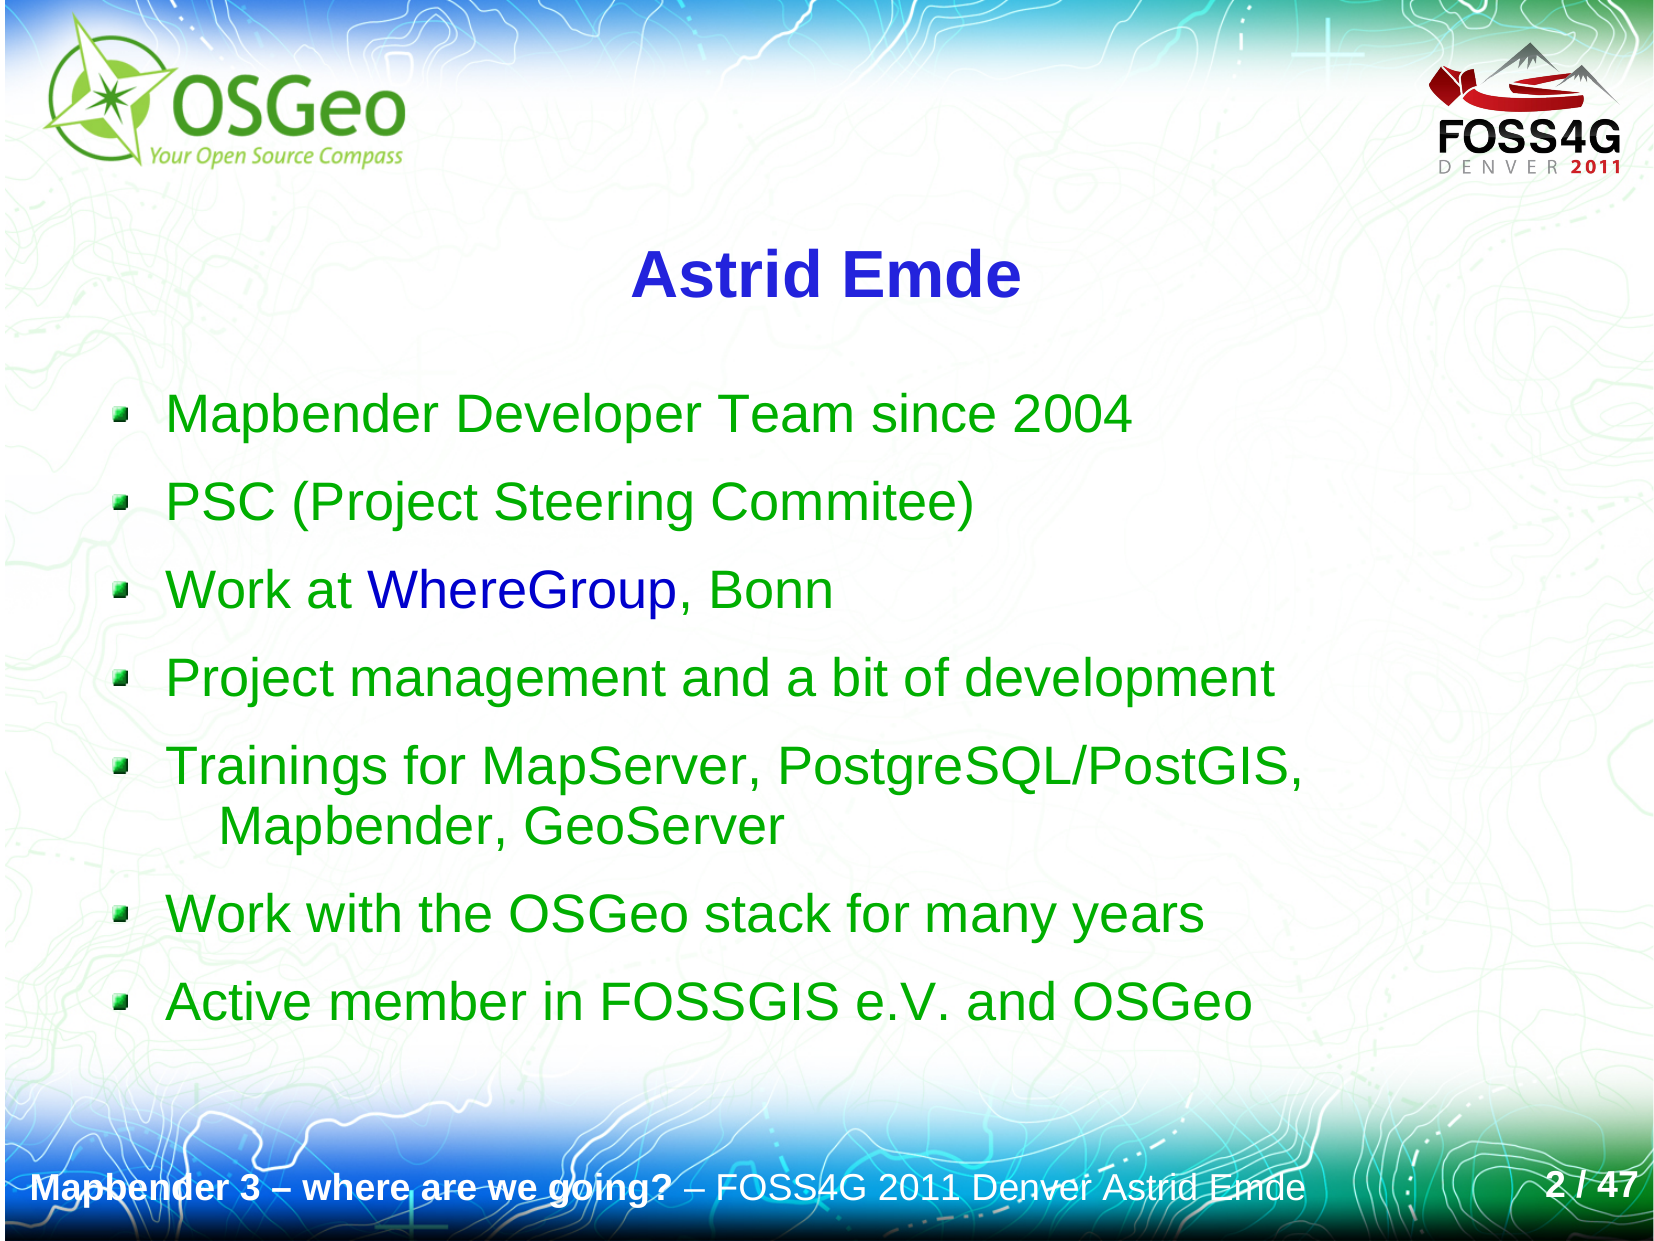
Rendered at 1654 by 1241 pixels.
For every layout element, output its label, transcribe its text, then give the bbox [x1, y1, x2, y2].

title Astrid Emde [82, 208, 1571, 342]
picture [5, 0, 1654, 1241]
list Mapbender Developer Team since 2004 PSC (Project Steering Commitee) Work at WhereGroup, Bonn Project management and a bit of development Trainings for MapServer, PostgreSQL/PostGIS, Mapbender, GeoServer Work with the OSGeo stack for many years Active member in FOSSGIS e.V. and OSGeo [76, 383, 1565, 1188]
